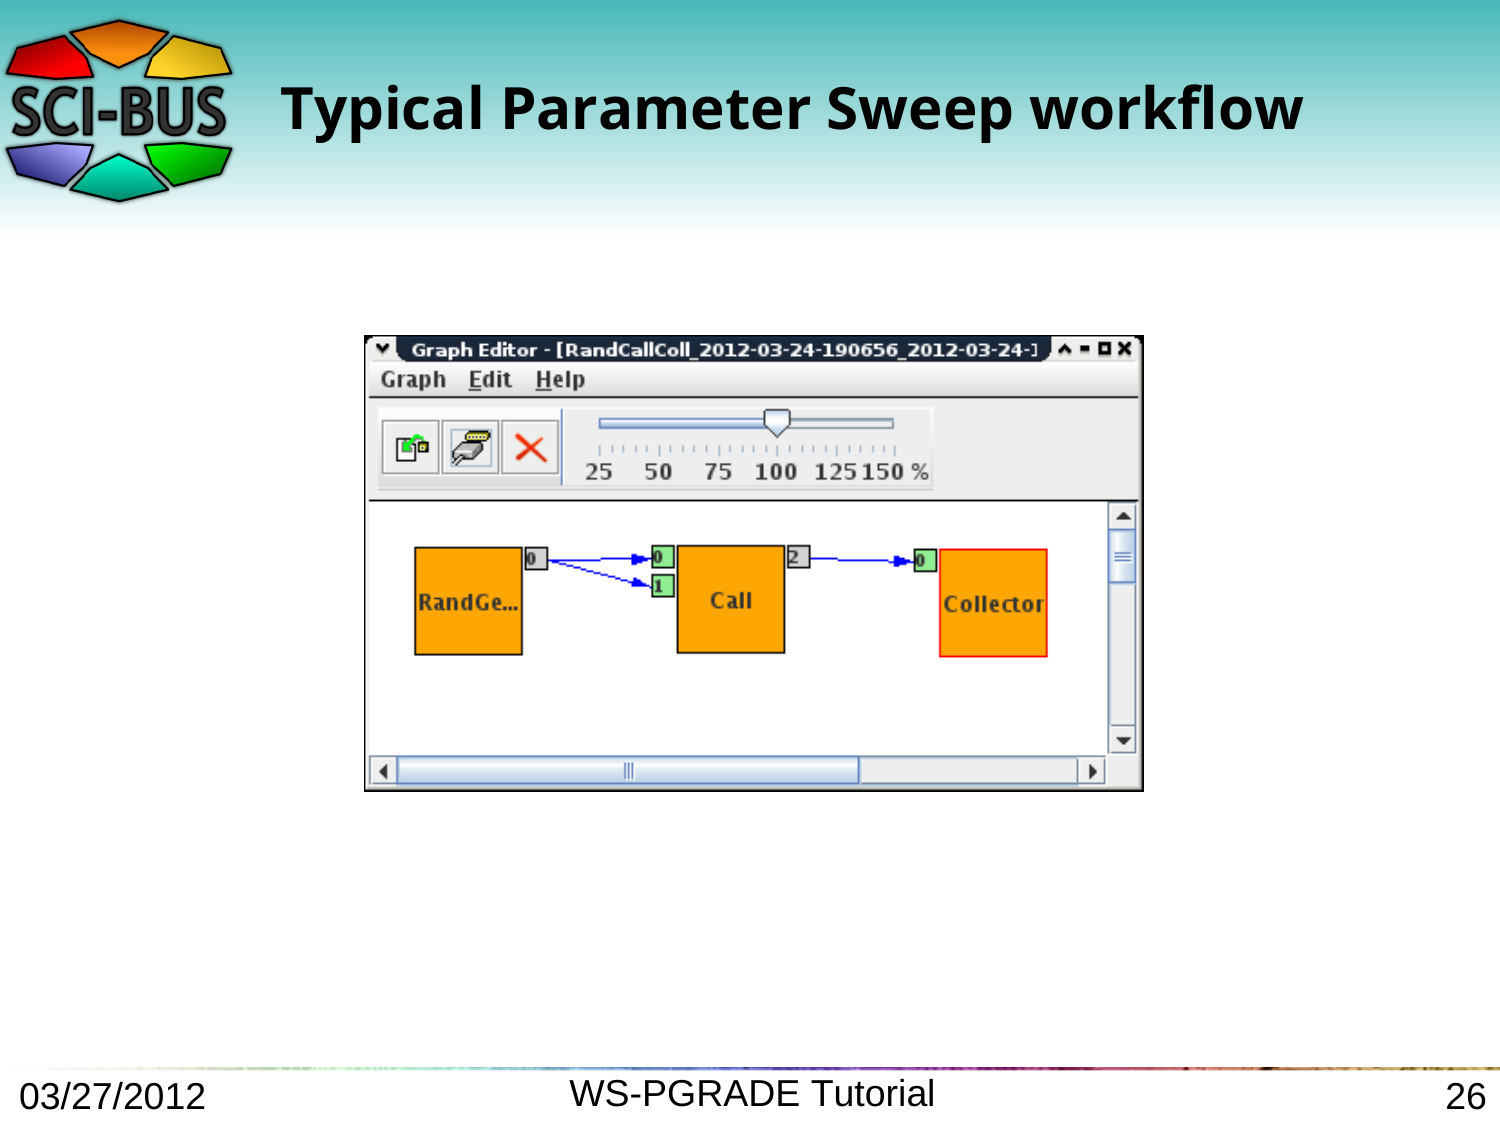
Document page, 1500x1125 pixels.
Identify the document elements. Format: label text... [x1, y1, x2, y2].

picture [0, 1067, 1500, 1125]
picture [0, 15, 237, 207]
picture [364, 335, 1144, 792]
title Typical Parameter Sweep workflow [265, 29, 1477, 183]
